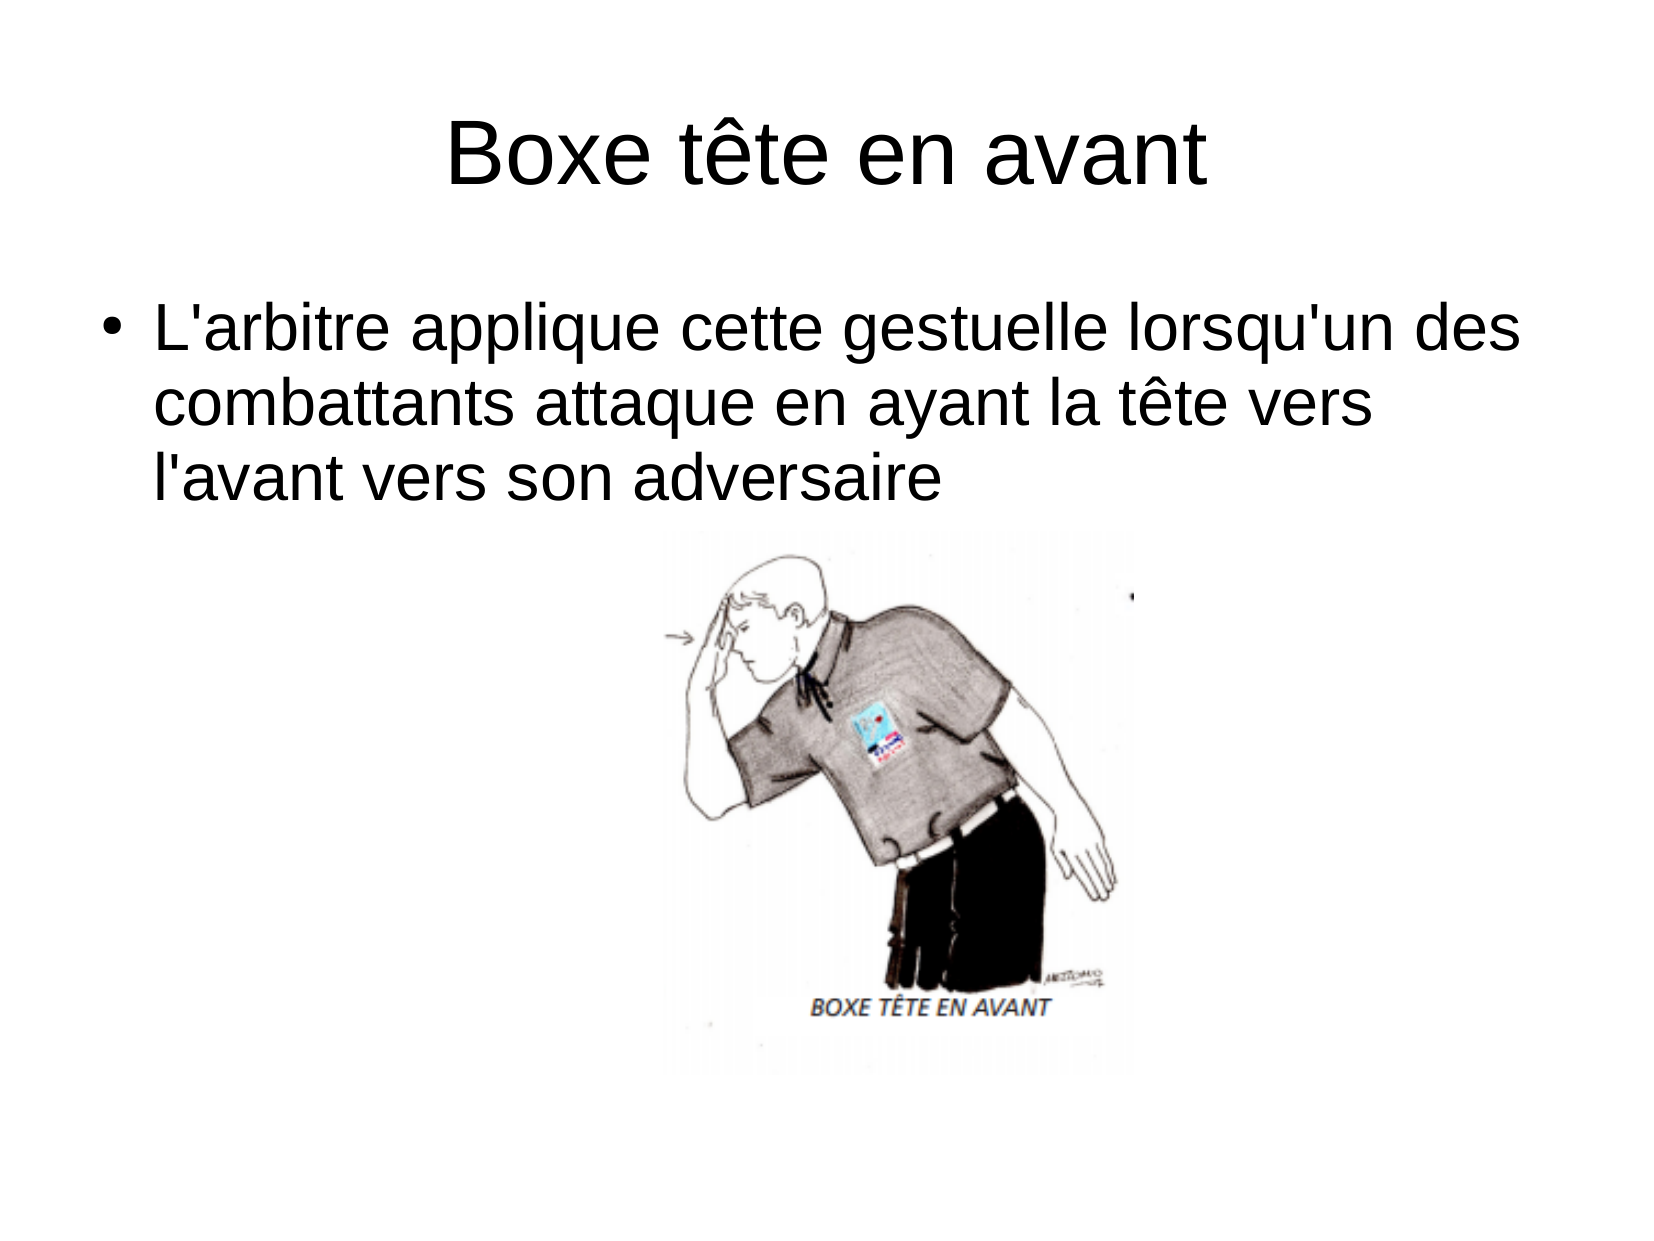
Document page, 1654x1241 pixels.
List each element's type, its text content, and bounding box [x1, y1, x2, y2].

picture [625, 531, 1134, 1075]
title Boxe tête en avant [82, 49, 1571, 257]
list L'arbitre applique cette gestuelle lorsqu'un des combattants attaque en ayant la tête vers l'avant vers son adversaire [82, 290, 1571, 1109]
